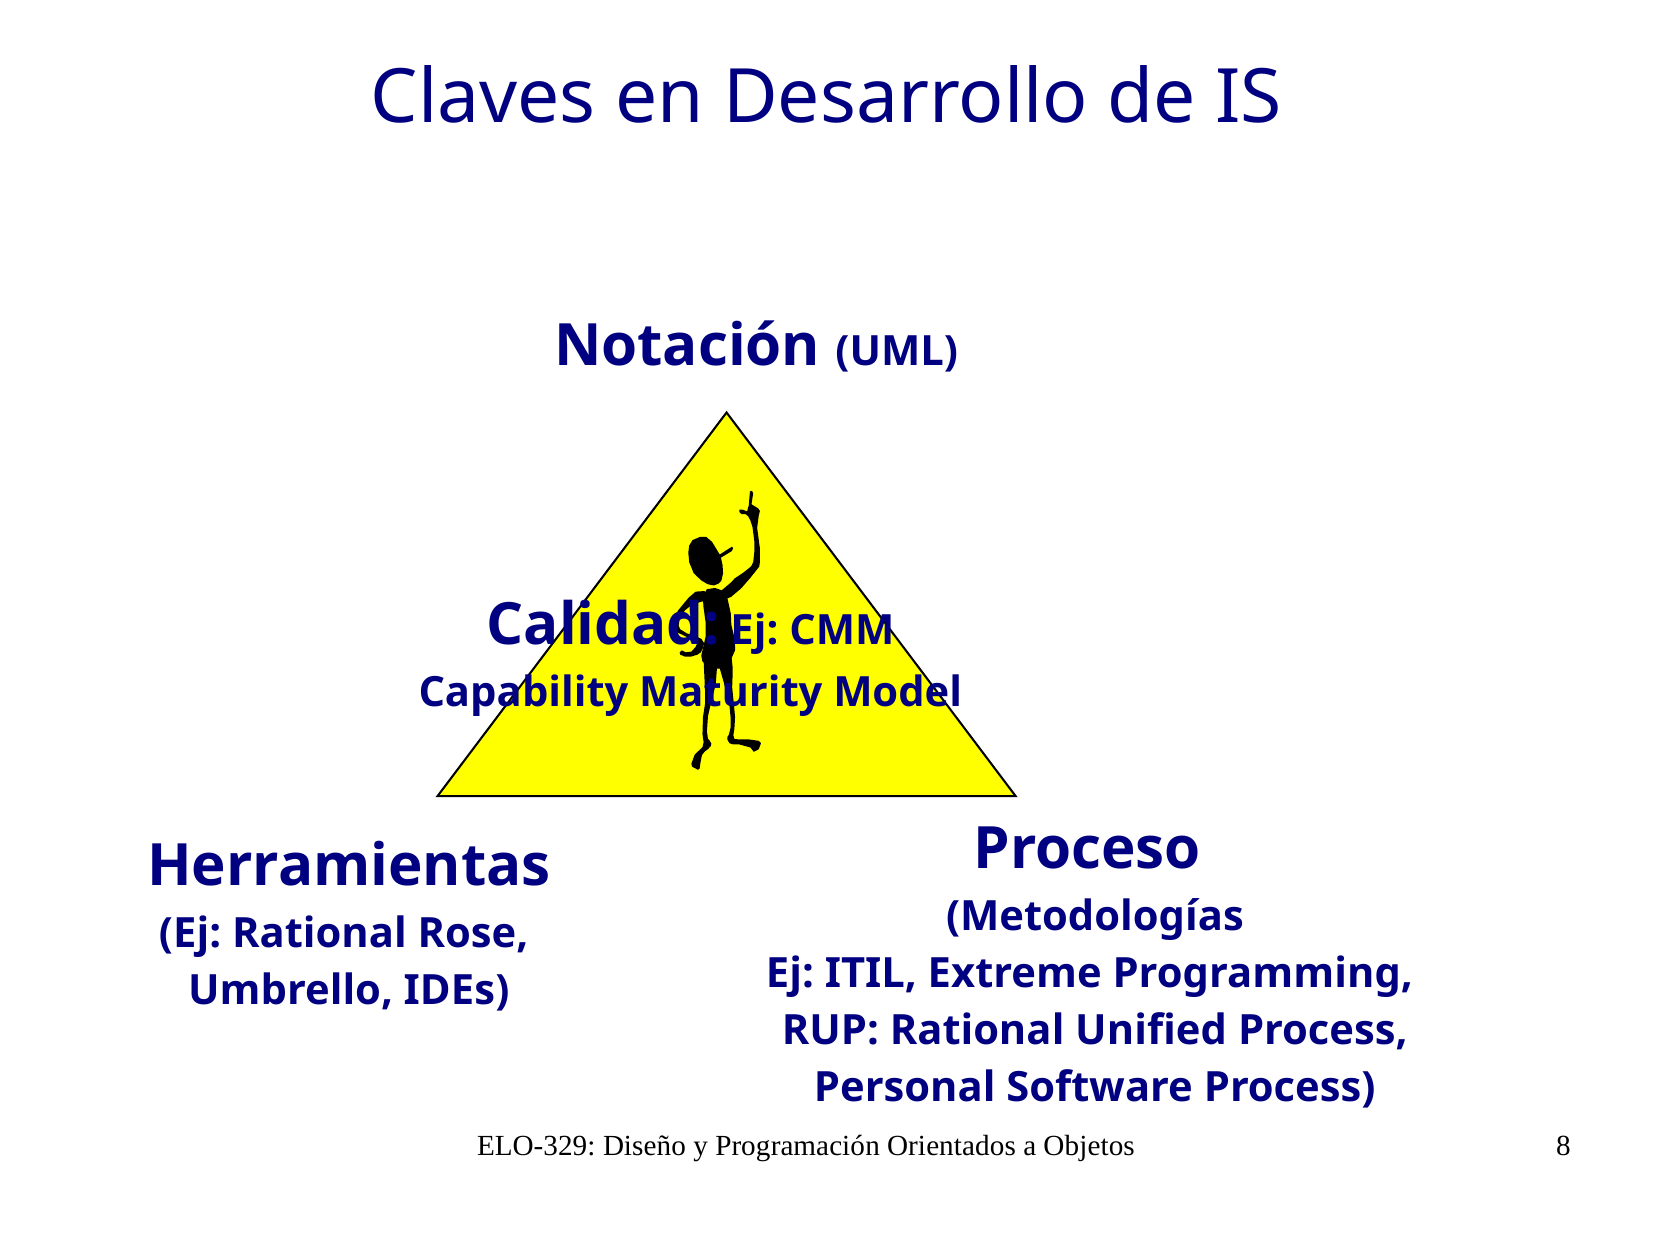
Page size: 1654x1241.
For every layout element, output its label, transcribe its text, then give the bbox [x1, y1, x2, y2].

text_box Calidad: Ej: CMM Capability Maturity Model [403, 575, 978, 727]
text_box [437, 727, 1016, 797]
text_box Proceso (Metodologías Ej: ITIL, Extreme Programming, RUP: Rational Unified Process, Personal Software Process)‏ [750, 798, 1440, 1121]
text_box Herramientas (Ej: Rational Rose, Umbrello, IDEs)‏ [132, 815, 566, 1025]
text_box [604, 412, 850, 575]
text_box Notación (UML)‏ [539, 295, 974, 390]
title Claves en Desarrollo de IS [82, 43, 1571, 145]
